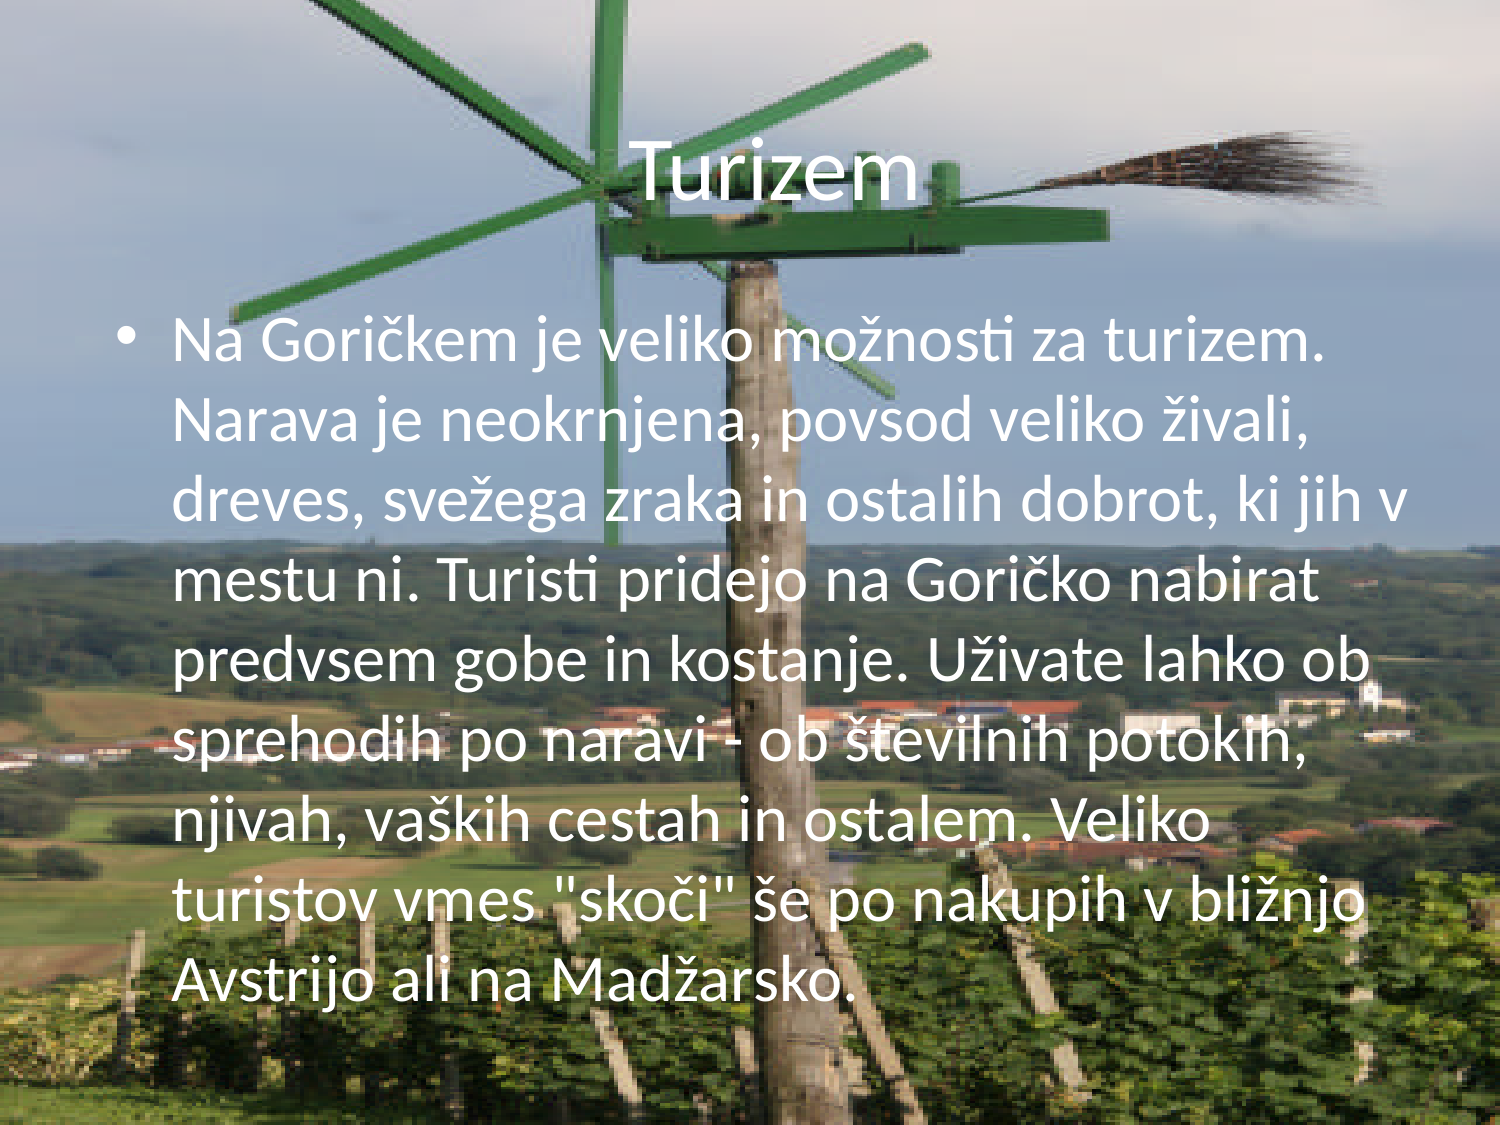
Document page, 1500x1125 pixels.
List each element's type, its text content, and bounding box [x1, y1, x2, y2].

text_box Na Goričkem je veliko možnosti za turizem. Narava je neokrnjena, povsod veliko živali, dreves, svežega zraka in ostalih dobrot, ki jih v mestu ni. Turisti pridejo na Goričko nabirat predvsem gobe in kostanje. Uživate lahko ob sprehodih po naravi - ob številnih potokih, njivah, vaških cestah in ostalem. Veliko turistov vmes "skoči" še po nakupih v bližnjo Avstrijo ali na Madžarsko. [99, 287, 1450, 1030]
picture [0, 0, 1500, 1125]
text_box Turizem [99, 70, 1450, 258]
